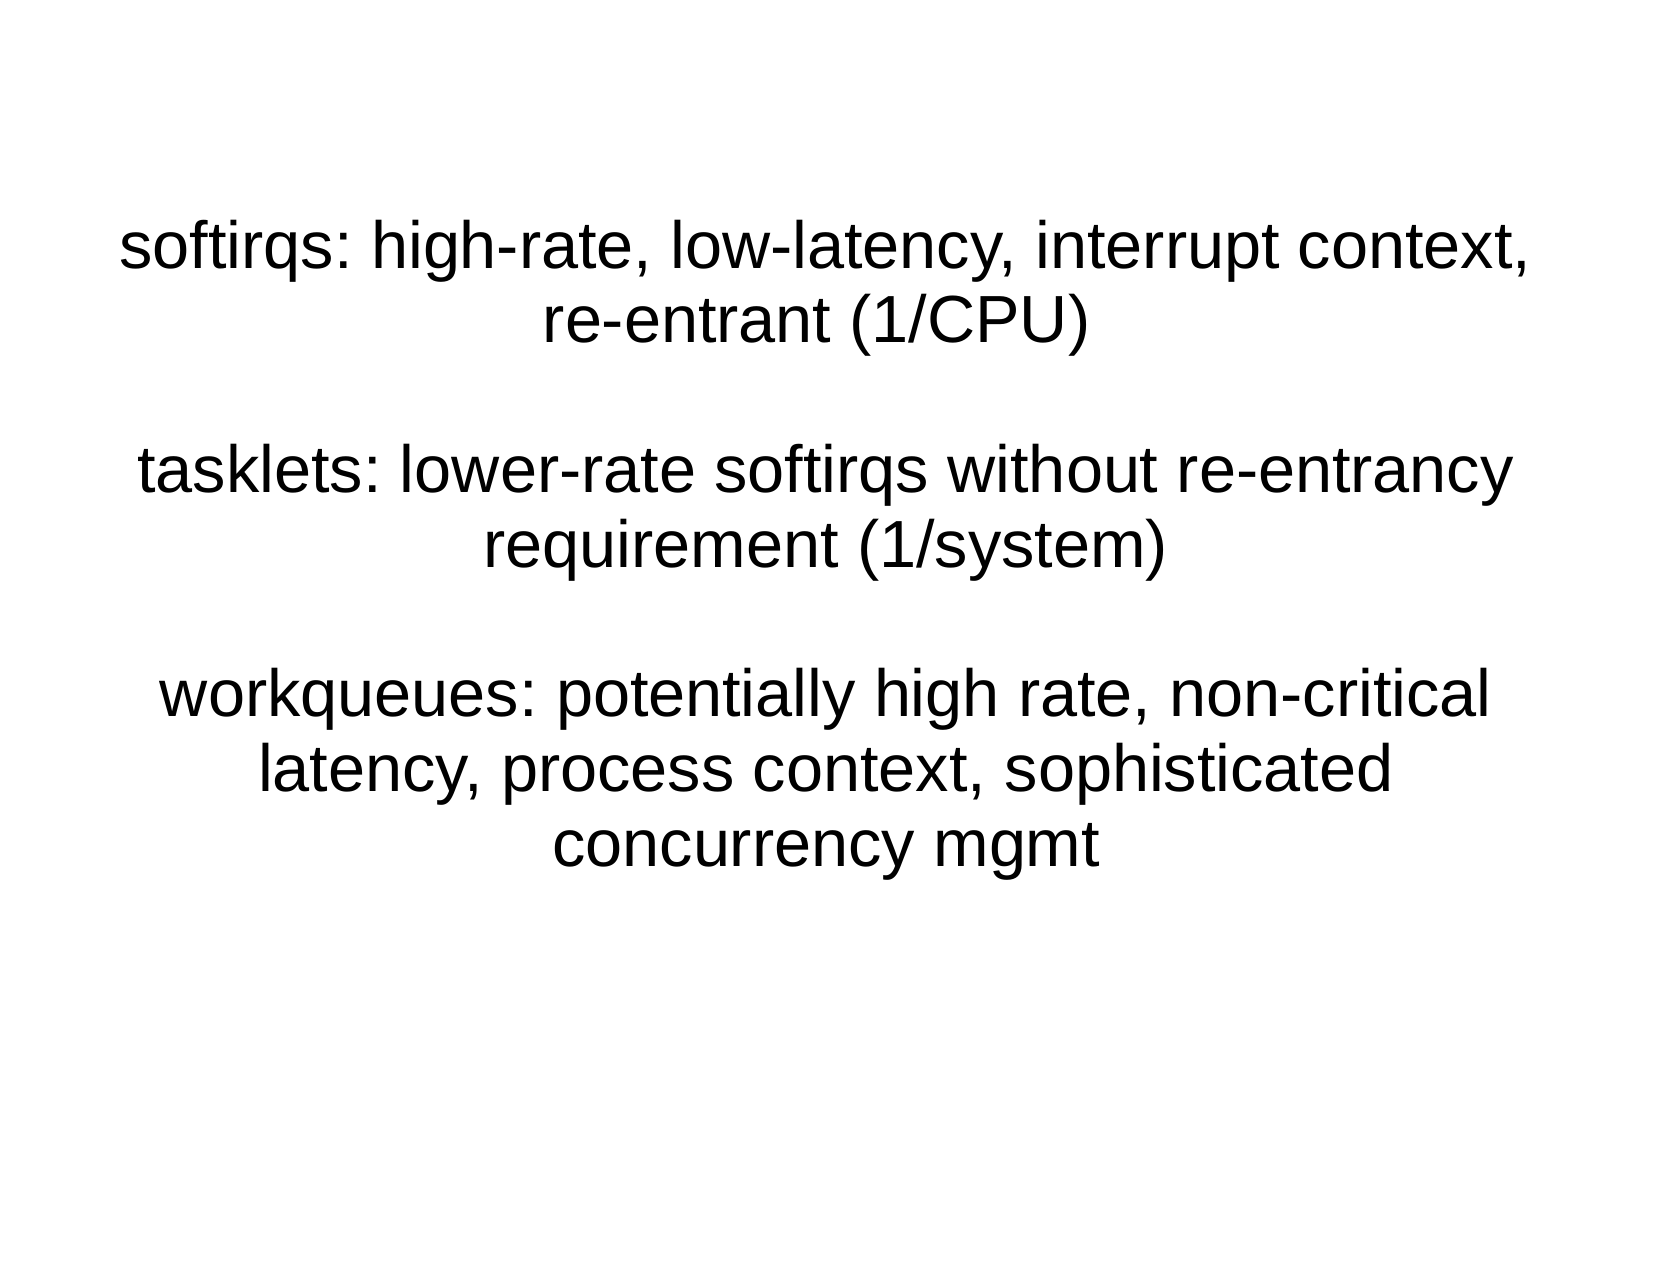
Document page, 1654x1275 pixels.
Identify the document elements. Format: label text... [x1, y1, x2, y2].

subtitle softirqs: high-rate, low-latency, interrupt context, re-entrant (1/CPU) tasklets: lower-rate softirqs without re-entrancy requirement (1/system) workqueues: potentially high rate, non-critical latency, process context, sophisticated concurrency mgmt [82, 50, 1571, 1038]
